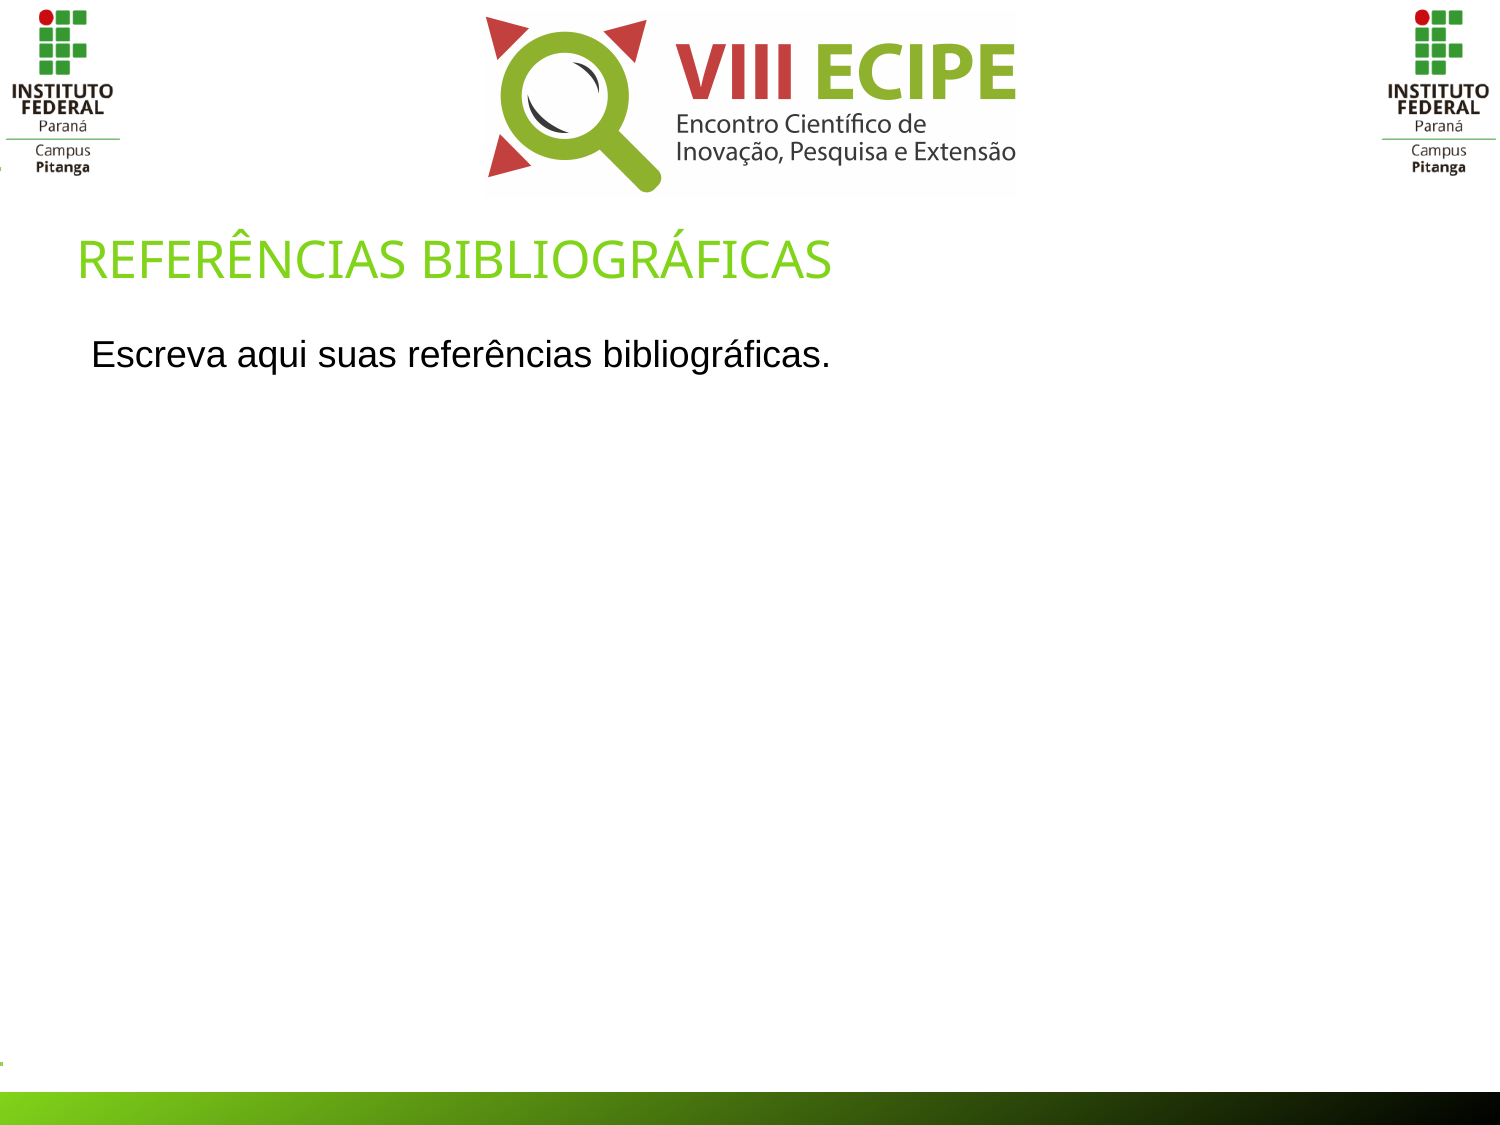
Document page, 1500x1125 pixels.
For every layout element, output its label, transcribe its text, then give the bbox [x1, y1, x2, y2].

title REFERÊNCIAS BIBLIOGRÁFICAS [76, 199, 1063, 323]
text_box Escreva aqui suas referências bibliográficas. [76, 322, 1399, 383]
text_box [0, 1092, 1500, 1125]
picture [1381, 7, 1497, 178]
picture [5, 7, 121, 178]
picture [484, 11, 1017, 198]
